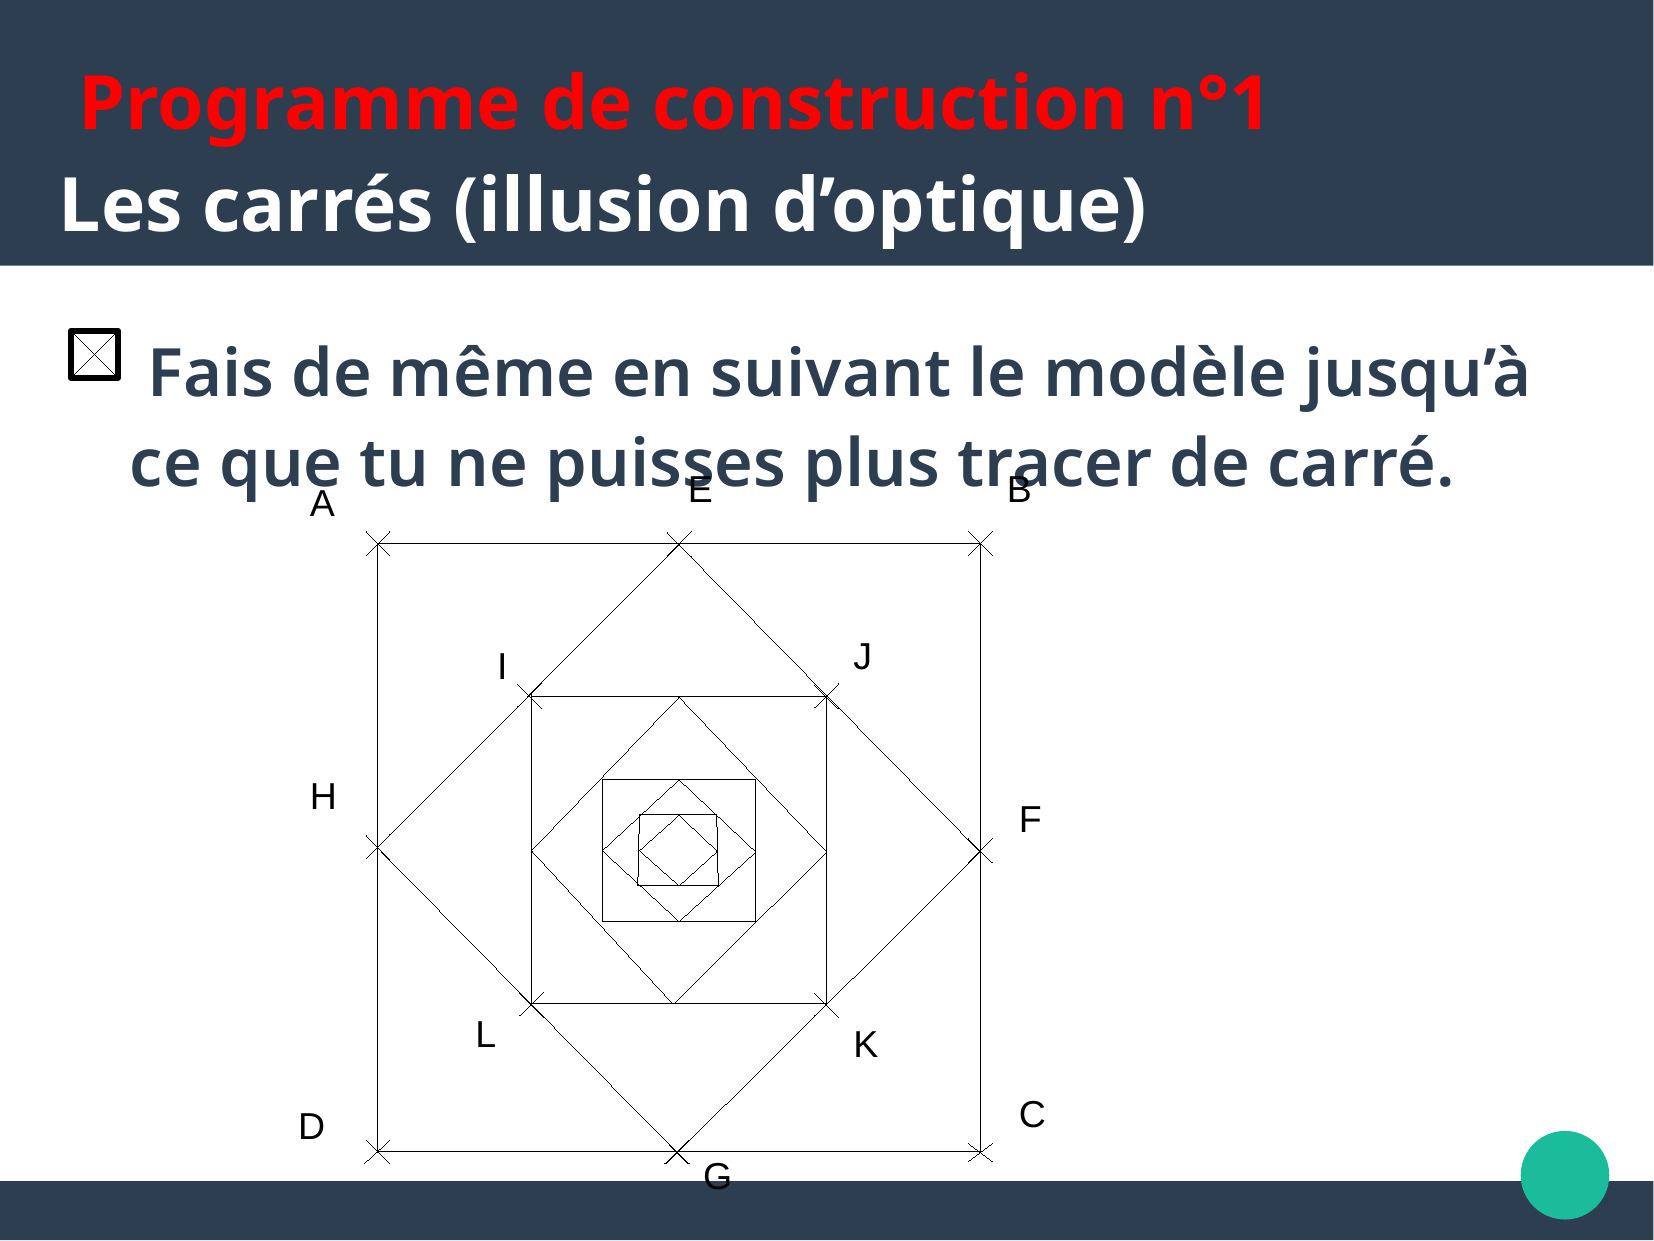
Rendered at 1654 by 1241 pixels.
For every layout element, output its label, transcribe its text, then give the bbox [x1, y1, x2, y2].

list Fais de même en suivant le modèle jusqu’à ce que tu ne puisses plus tracer de carré. [378, 544, 980, 1151]
text_box B [992, 460, 1063, 520]
text_box L [460, 1006, 520, 1063]
title Programme de construction n°1 Les carrés (illusion d’optique) [59, 49, 1595, 207]
list Fais de même en suivant le modèle jusqu’à ce que tu ne puisses plus tracer de carré. [59, 324, 1595, 1152]
text_box A [295, 474, 350, 532]
text_box [70, 330, 119, 378]
text_box C [1003, 1086, 1061, 1144]
text_box H [295, 767, 355, 825]
text_box E [673, 460, 733, 518]
text_box F [1003, 791, 1099, 849]
text_box G [688, 1147, 748, 1205]
text_box I [482, 637, 518, 695]
text_box J [838, 628, 898, 686]
text_box D [283, 1098, 343, 1156]
text_box K [838, 1015, 898, 1073]
